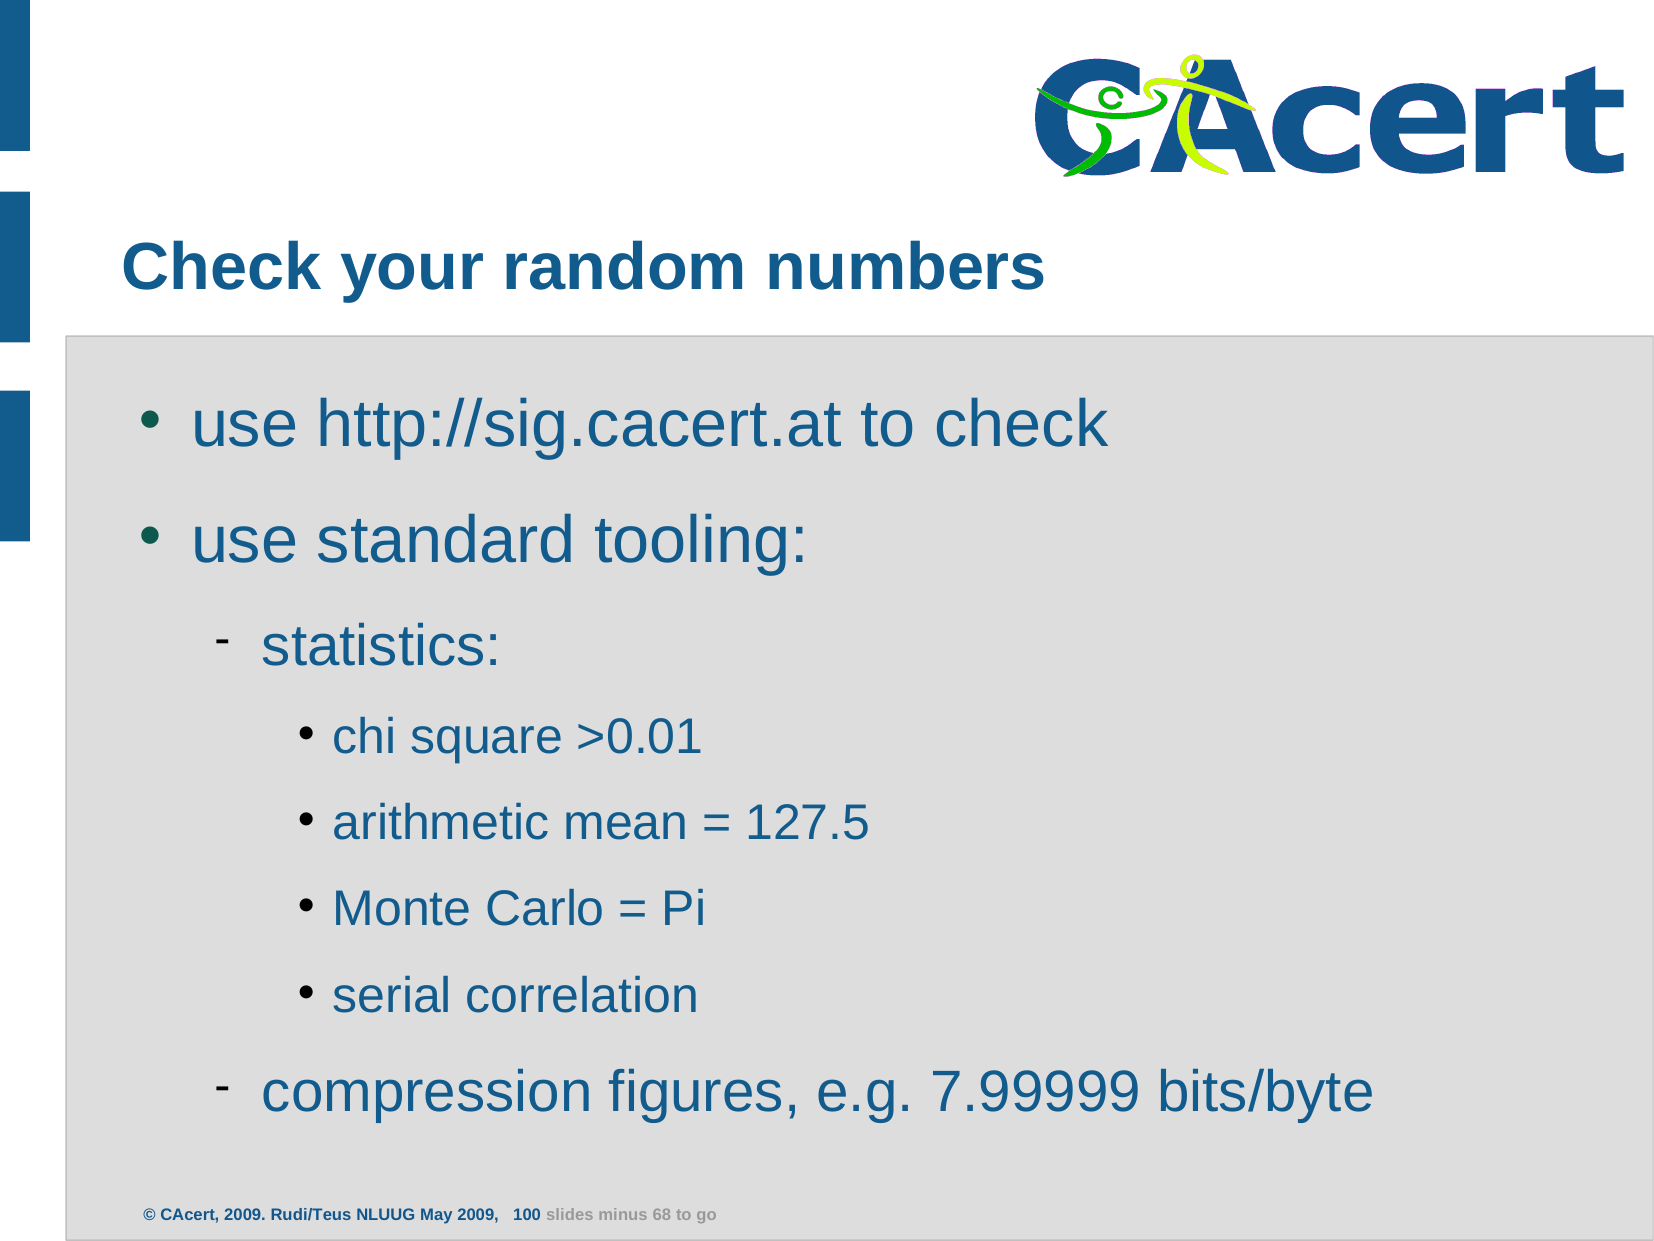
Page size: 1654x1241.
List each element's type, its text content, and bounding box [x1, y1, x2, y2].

title Check your random numbers [121, 177, 1533, 315]
list use http://sig.cacert.at to check use standard tooling: statistics: chi square >0.01 arithmetic mean = 127.5 Monte Carlo = Pi serial correlation compression figures, e.g. 7.99999 bits/byte [121, 344, 1594, 1238]
picture [1033, 53, 1625, 178]
